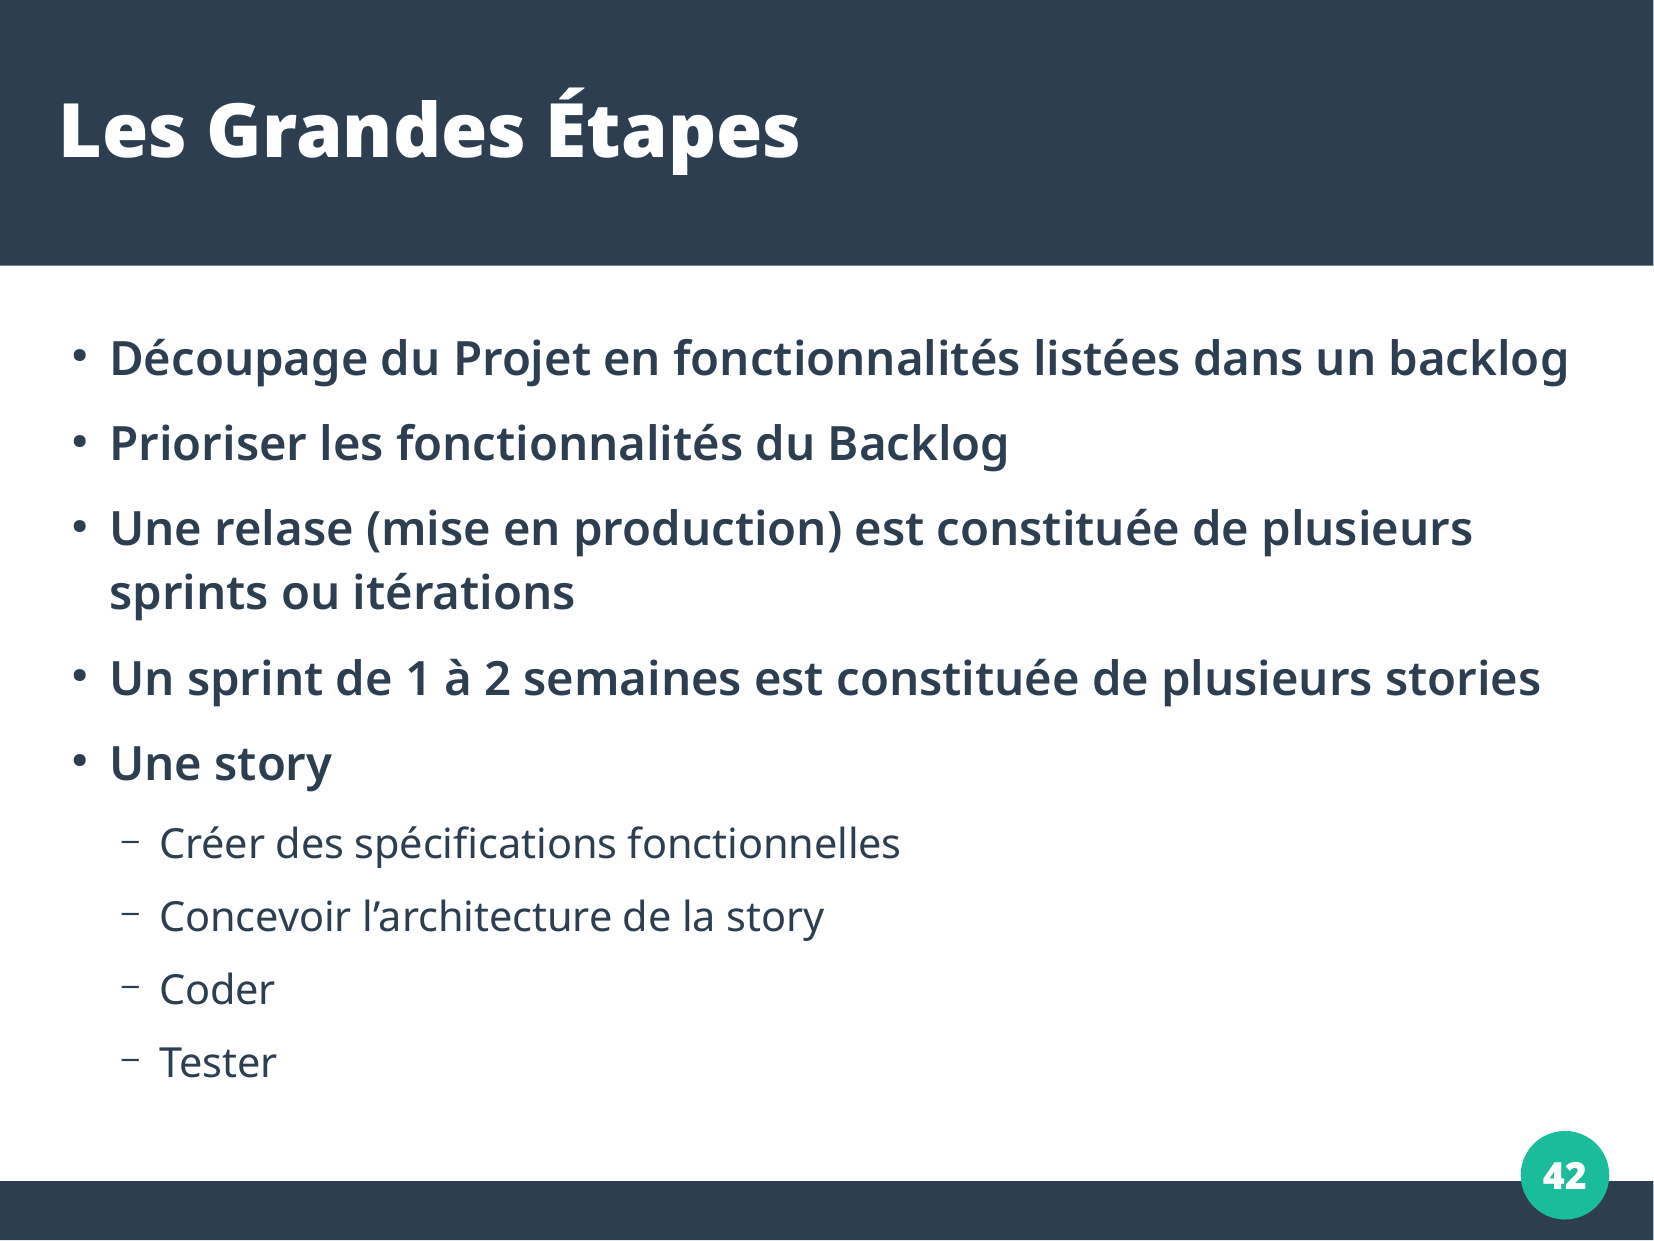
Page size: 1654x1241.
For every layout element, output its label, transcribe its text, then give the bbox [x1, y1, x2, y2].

list Découpage du Projet en fonctionnalités listées dans un backlog Prioriser les fonctionnalités du Backlog Une relase (mise en production) est constituée de plusieurs sprints ou itérations Un sprint de 1 à 2 semaines est constituée de plusieurs stories Une story Créer des spécifications fonctionnelles Concevoir l’architecture de la story Coder Tester [59, 324, 1595, 1152]
title Les Grandes Étapes [59, 49, 1595, 207]
